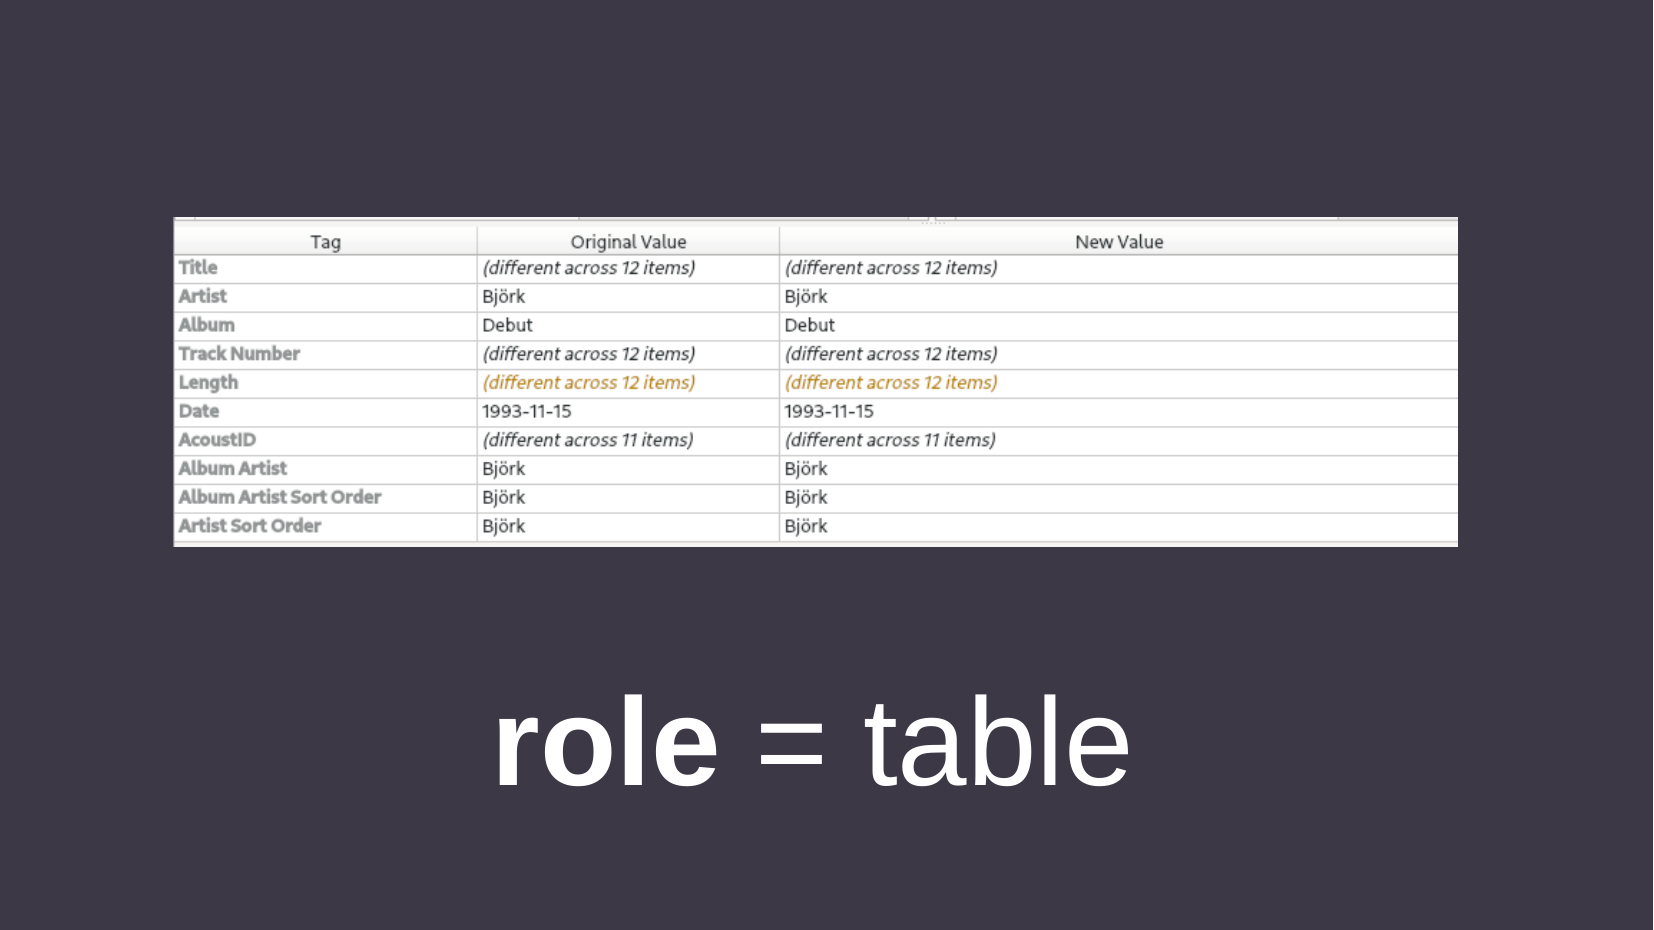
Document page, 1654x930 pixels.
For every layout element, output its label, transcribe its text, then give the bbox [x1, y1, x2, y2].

text_box role = table [145, 664, 1481, 848]
picture [173, 217, 1458, 547]
